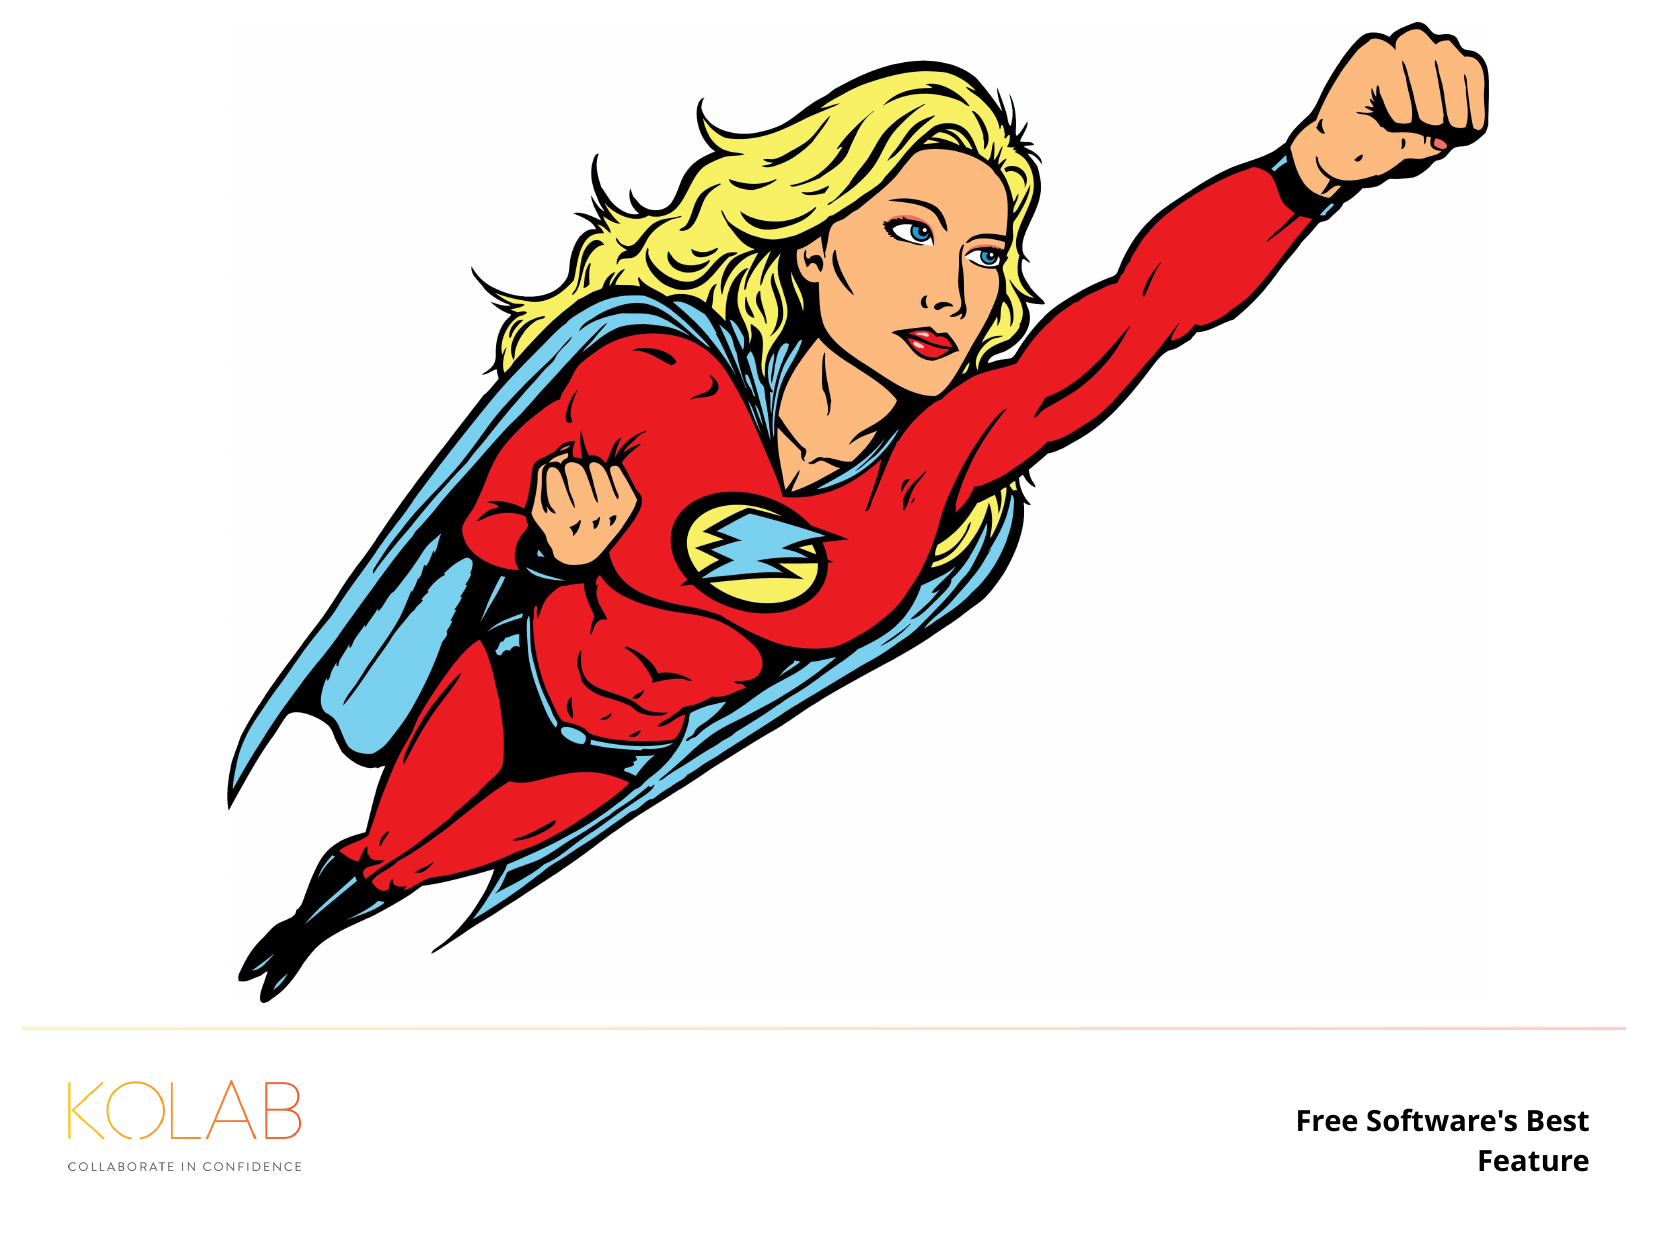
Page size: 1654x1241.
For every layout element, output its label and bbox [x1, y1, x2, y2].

picture [227, 22, 1489, 1003]
picture [68, 1080, 301, 1171]
picture [22, 1023, 1626, 1030]
